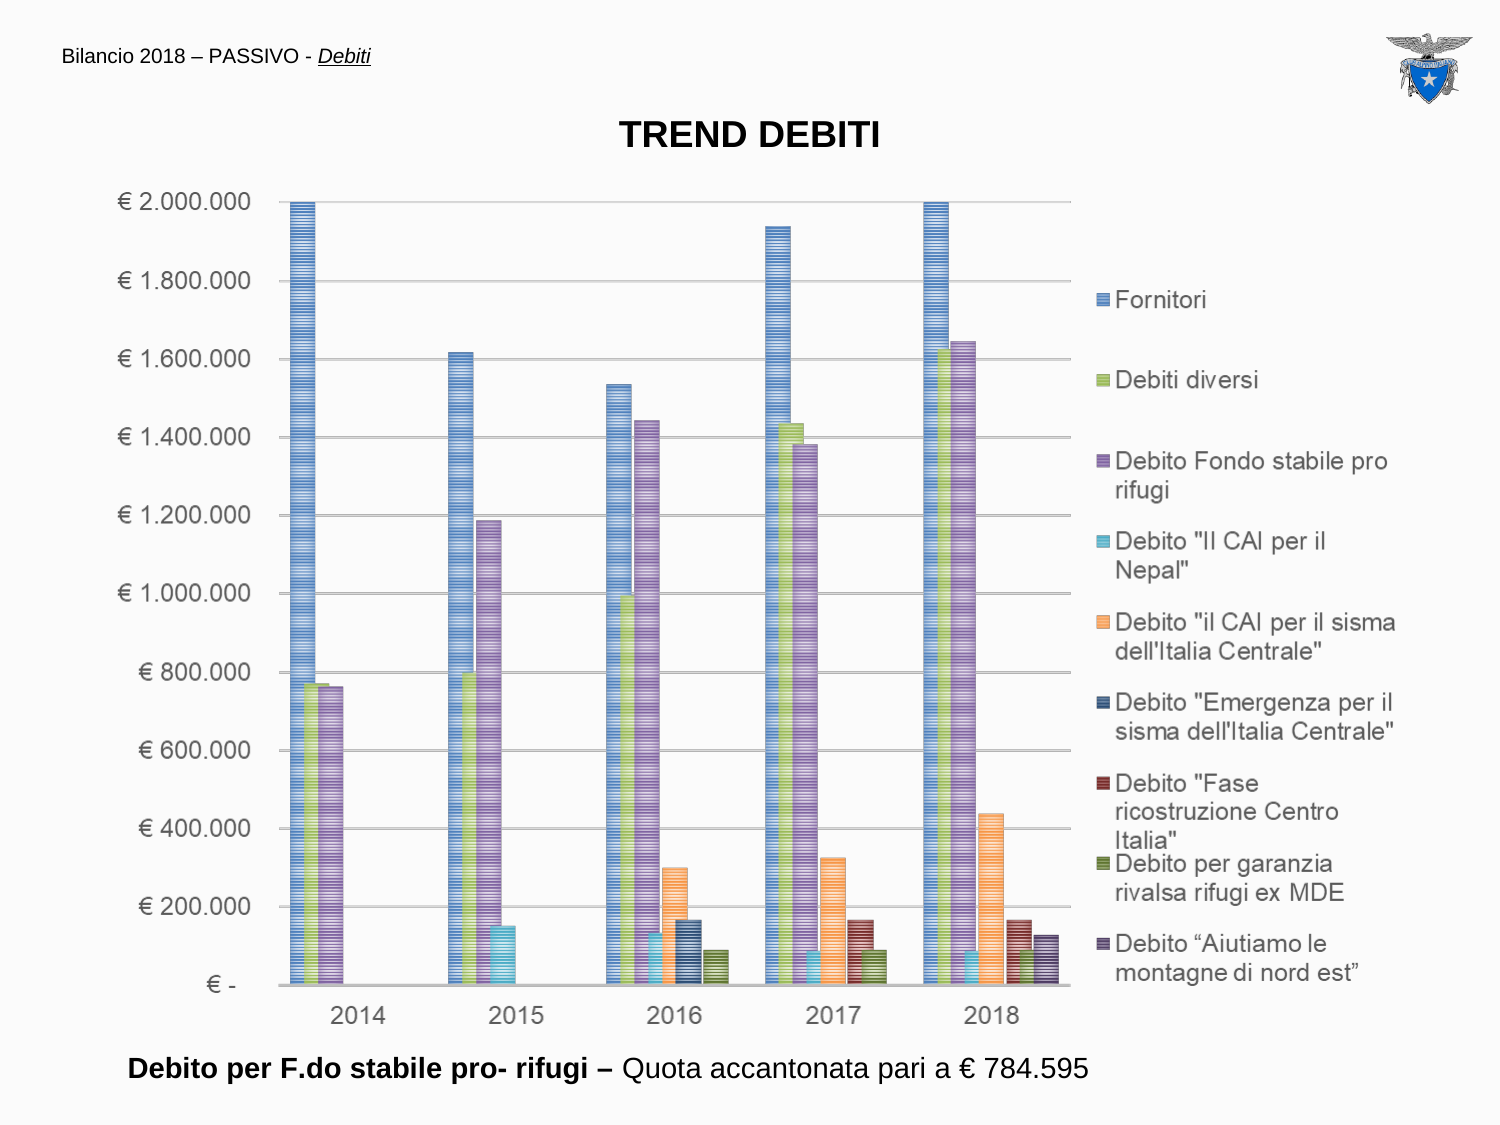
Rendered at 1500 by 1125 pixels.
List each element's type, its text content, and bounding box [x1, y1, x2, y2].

text_box Debito per F.do stabile pro- rifugi – Quota accantonata pari a € 784.595 [112, 1047, 1288, 1093]
picture [108, 188, 1403, 1047]
text_box TREND DEBITI [259, 111, 1241, 154]
picture [1382, 29, 1477, 112]
text_box Bilancio 2018 – PASSIVO - Debiti [46, 35, 516, 76]
